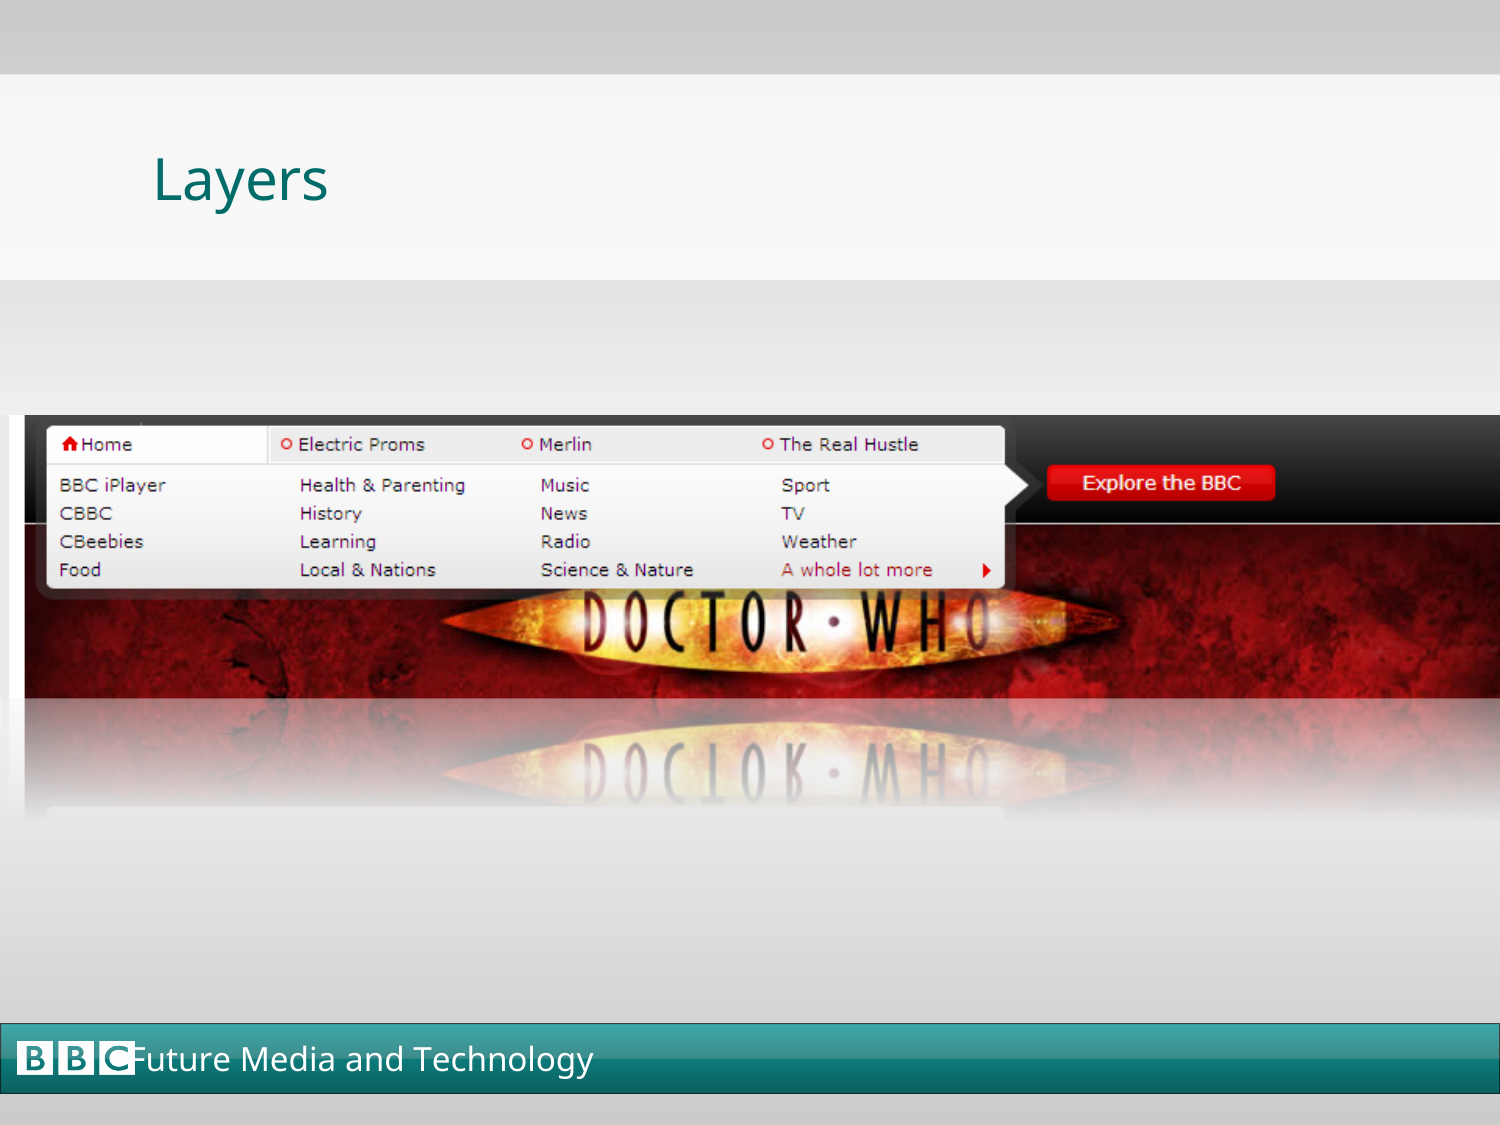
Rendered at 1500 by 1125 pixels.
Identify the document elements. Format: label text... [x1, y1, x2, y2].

picture [0, 0, 1500, 74]
picture [17, 1041, 135, 1075]
picture [0, 1094, 1500, 1125]
title Layers [137, 84, 1426, 272]
picture [0, 281, 1500, 1058]
